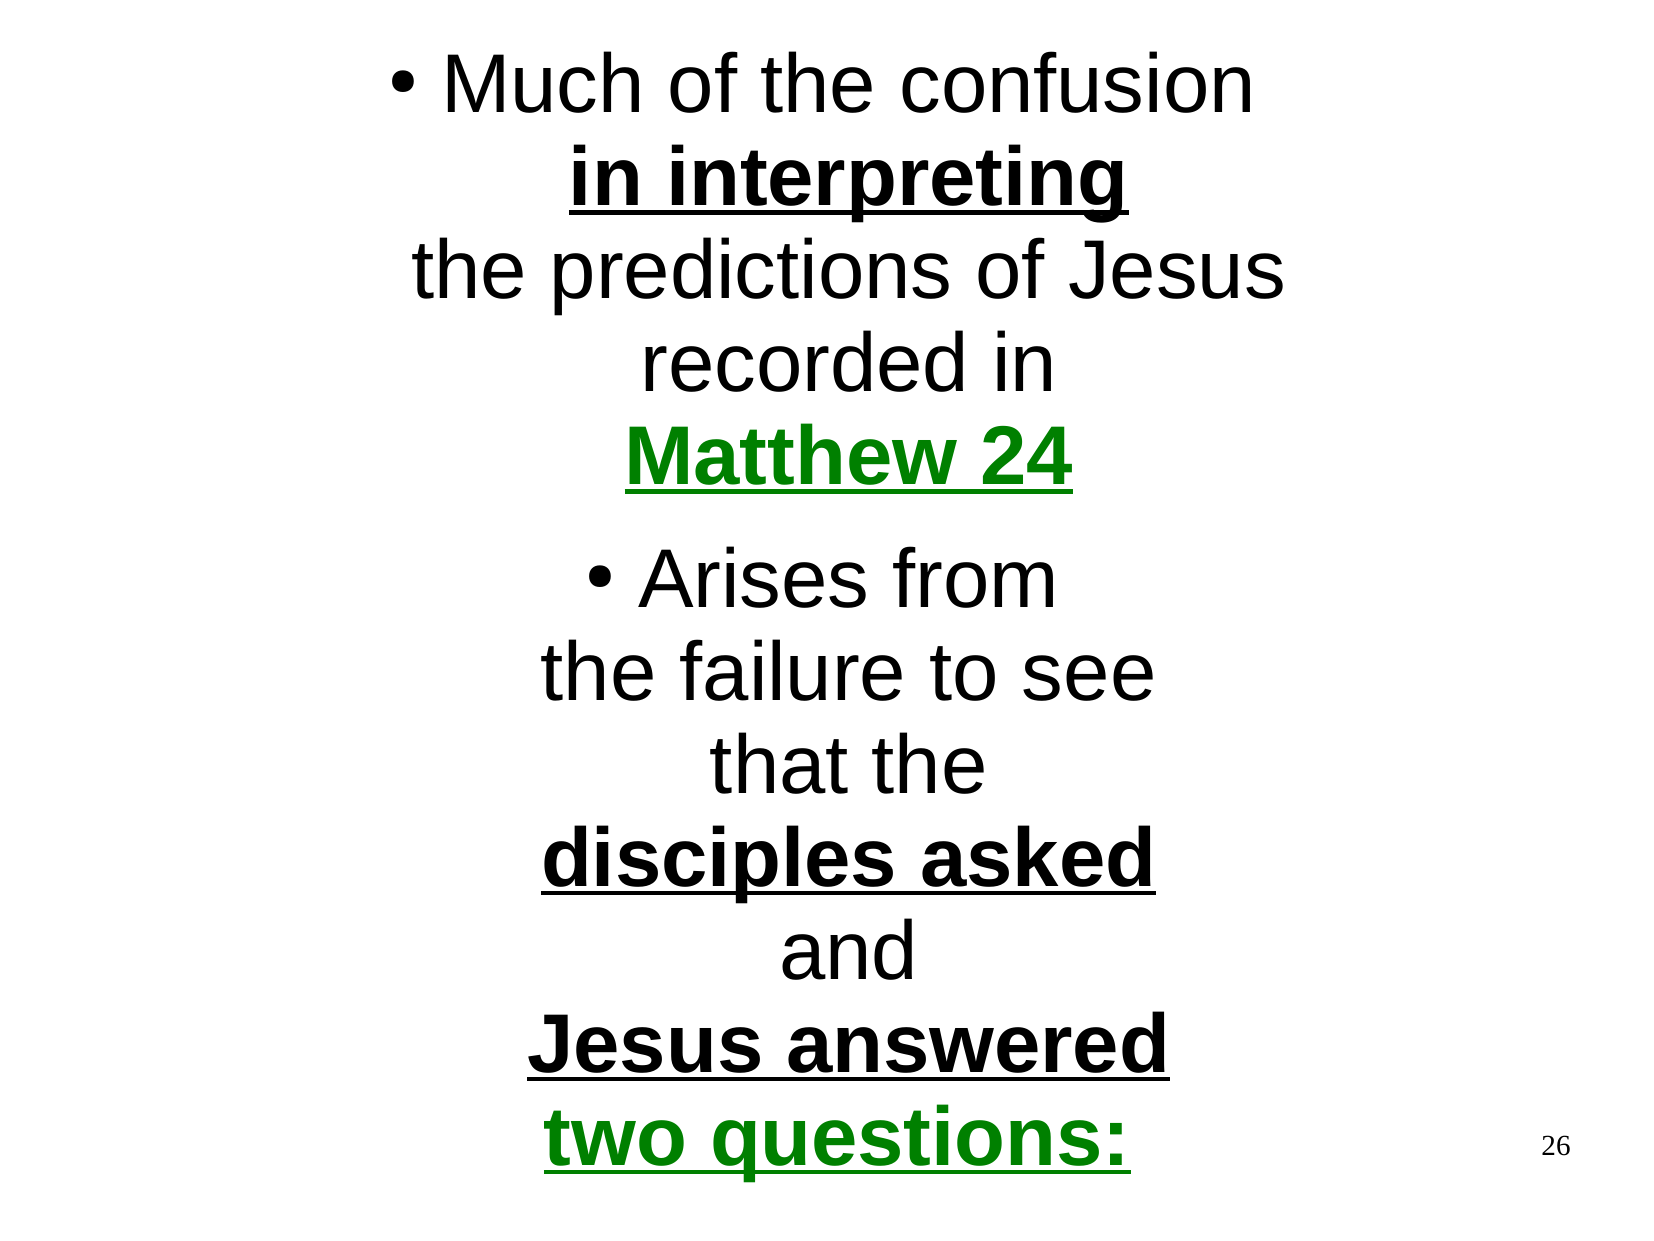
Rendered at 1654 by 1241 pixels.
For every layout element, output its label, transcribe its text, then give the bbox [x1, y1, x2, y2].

list Much of the confusion in interpreting the predictions of Jesus recorded in Matthew 24 Arises from the failure to see that the disciples asked and Jesus answered two questions: [37, 37, 1613, 1201]
